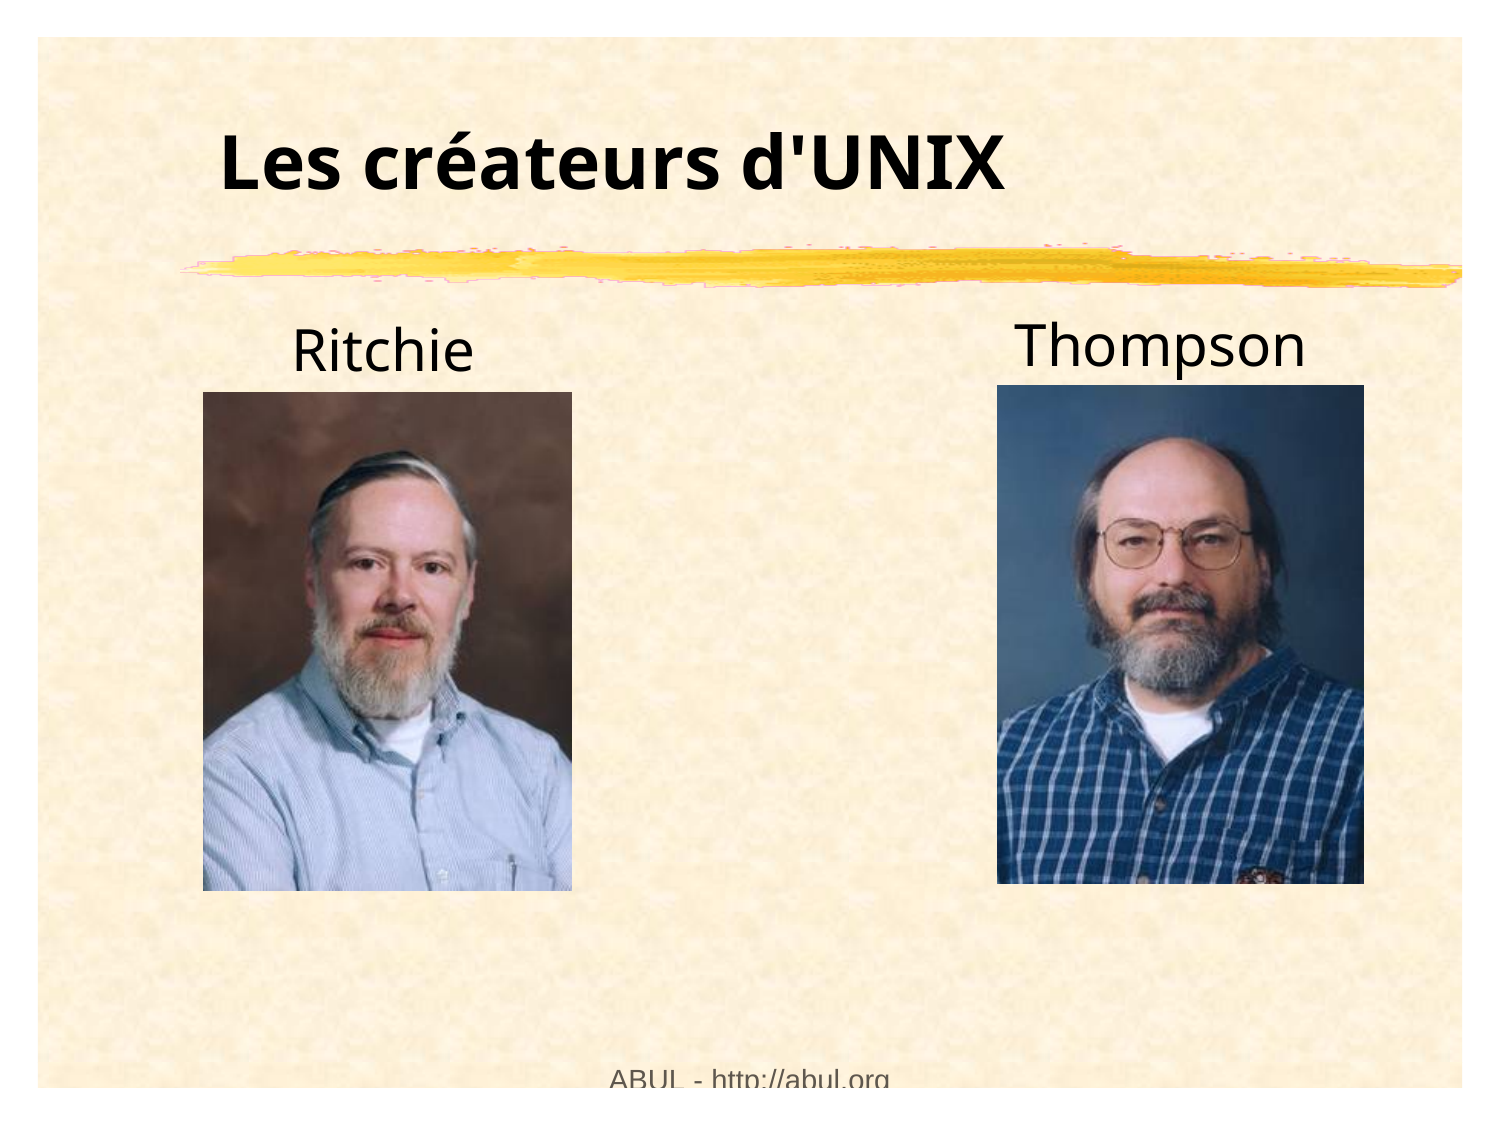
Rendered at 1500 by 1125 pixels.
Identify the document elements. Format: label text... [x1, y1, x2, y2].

picture [633, 1072, 642, 1078]
picture [732, 1076, 737, 1088]
text_box Ritchie [205, 301, 562, 385]
picture [788, 1082, 795, 1088]
picture [612, 1084, 624, 1088]
picture [806, 1076, 813, 1088]
text_box Thompson [989, 297, 1334, 381]
picture [37, 37, 1463, 1088]
picture [633, 1081, 643, 1088]
picture [716, 1076, 723, 1088]
picture [748, 1076, 755, 1088]
title Les créateurs d'UNIX [203, 72, 1312, 248]
picture [852, 1076, 860, 1088]
picture [878, 1076, 886, 1088]
picture [614, 1073, 621, 1082]
